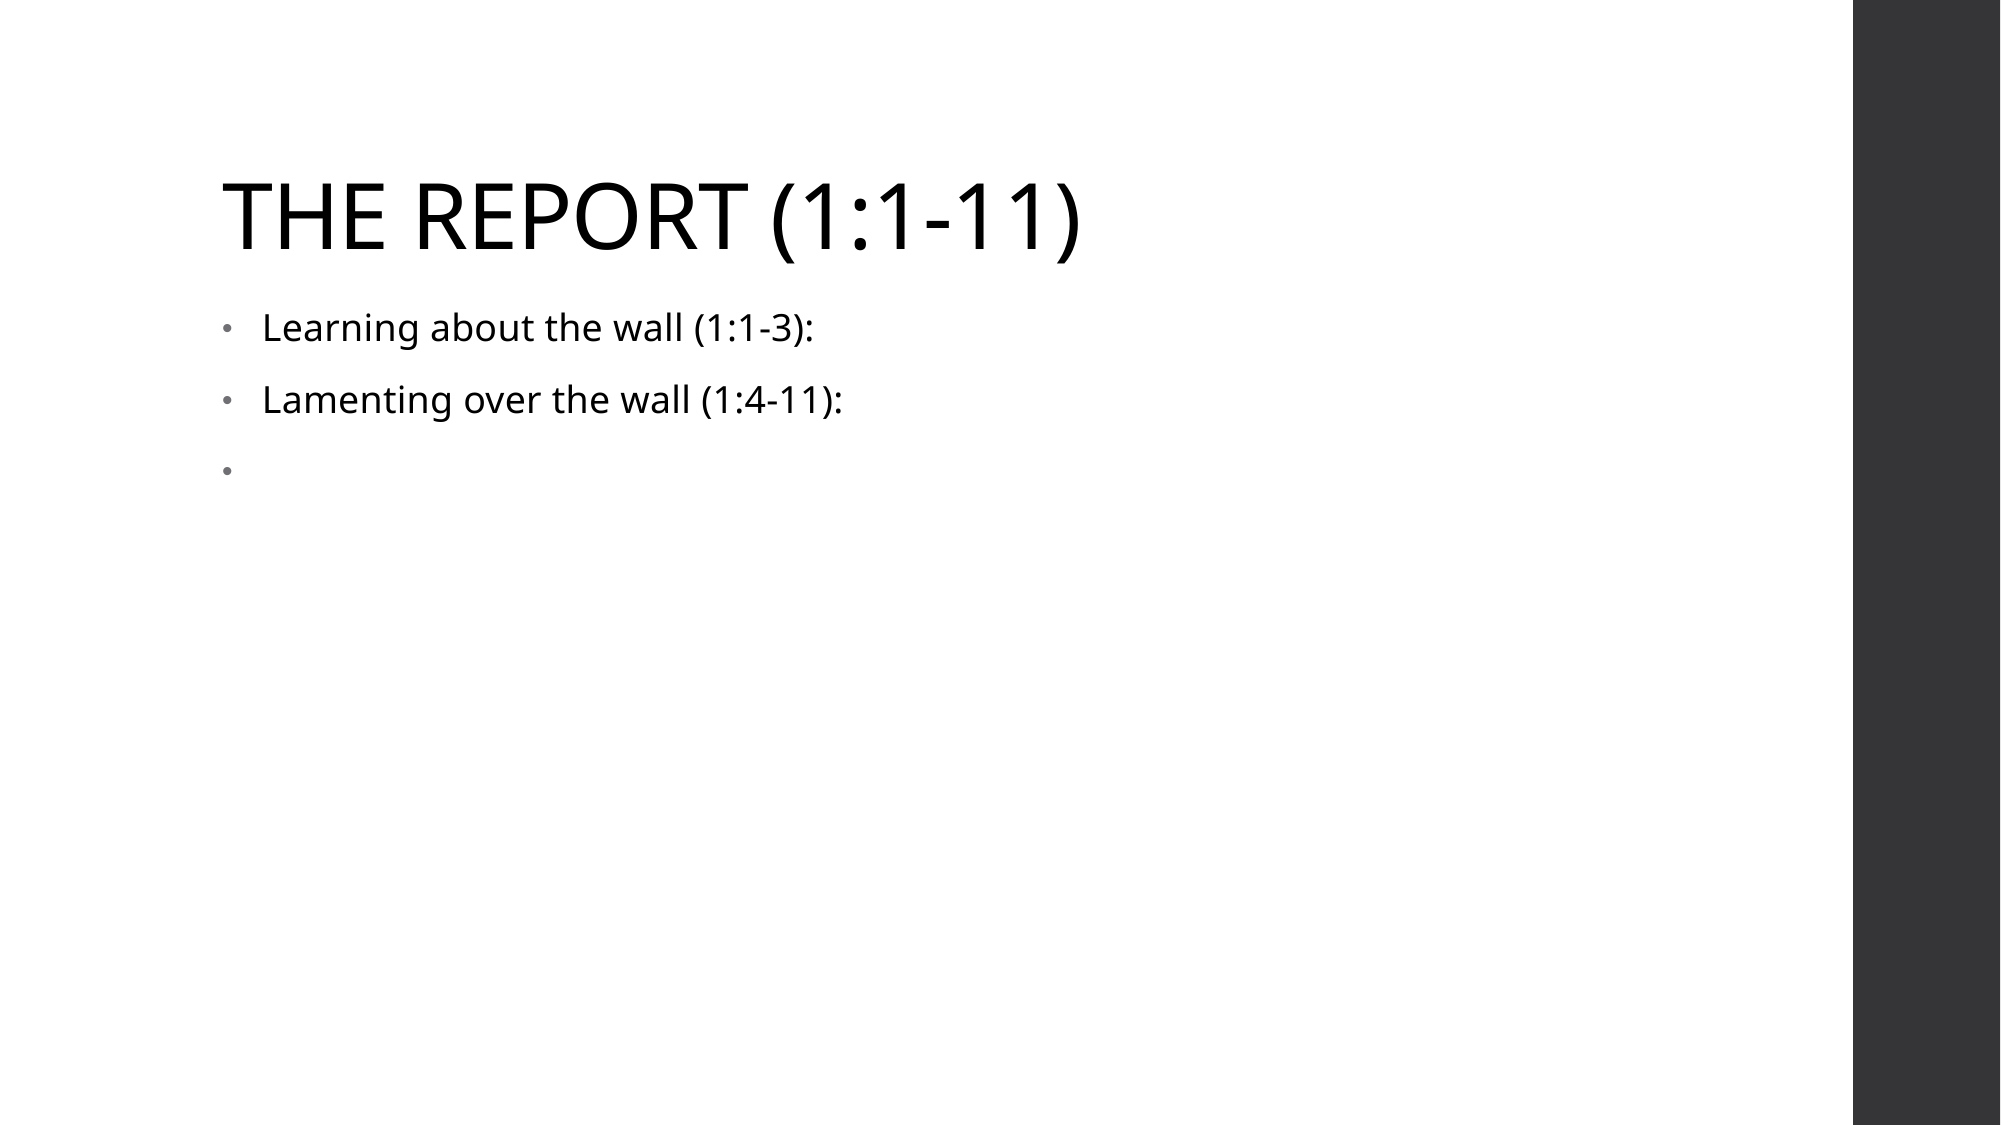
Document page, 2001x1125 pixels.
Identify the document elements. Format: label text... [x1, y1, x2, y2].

title THE REPORT (1:1-11) [206, 60, 1797, 278]
list Learning about the wall (1:1-3): Lamenting over the wall (1:4-11): [206, 299, 1617, 1014]
